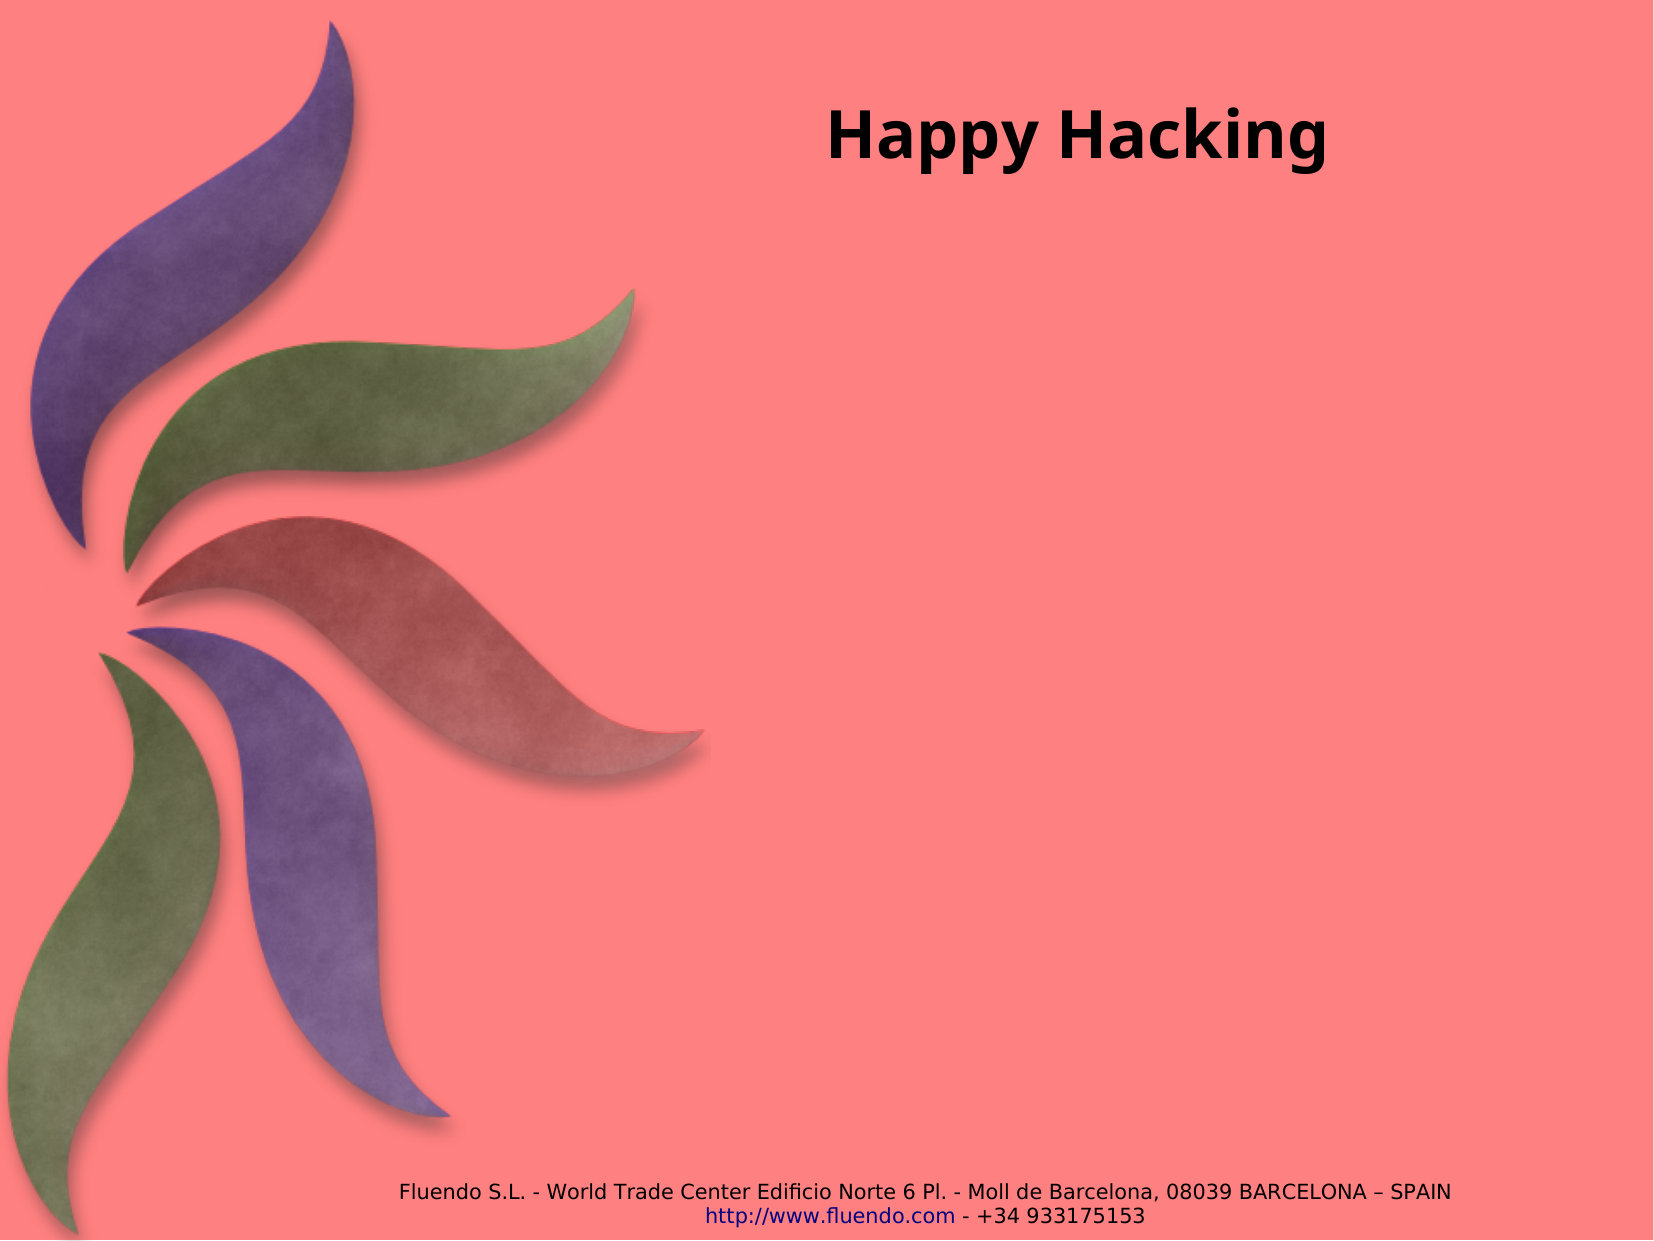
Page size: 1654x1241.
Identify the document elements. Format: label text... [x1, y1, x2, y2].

title Happy Hacking [560, 58, 1595, 207]
picture [0, 0, 711, 1241]
